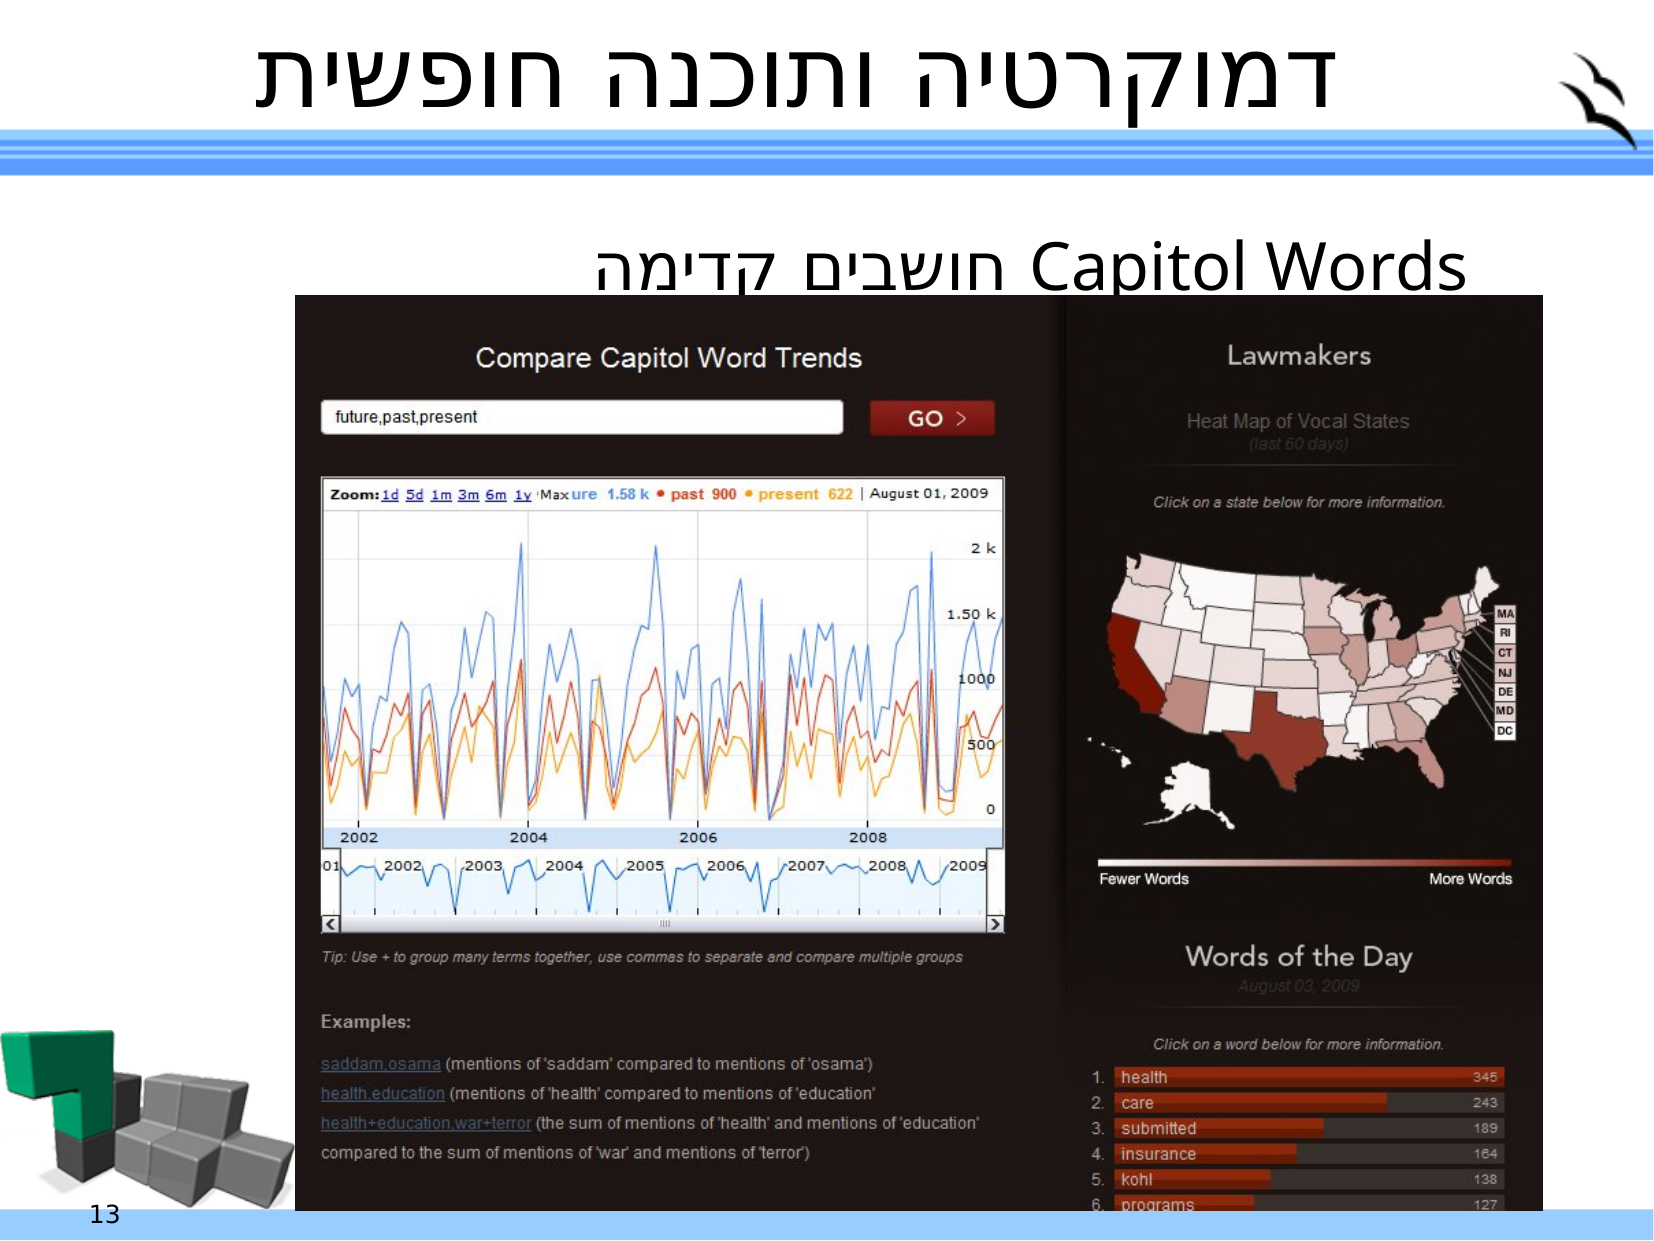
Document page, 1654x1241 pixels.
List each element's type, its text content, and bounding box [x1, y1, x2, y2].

picture [0, 47, 1654, 180]
list Capitol Words חושבים קדימה [75, 218, 1488, 1174]
title דמוקרטיה ותוכנה חופשית [92, 19, 1505, 126]
picture [0, 295, 1543, 1211]
